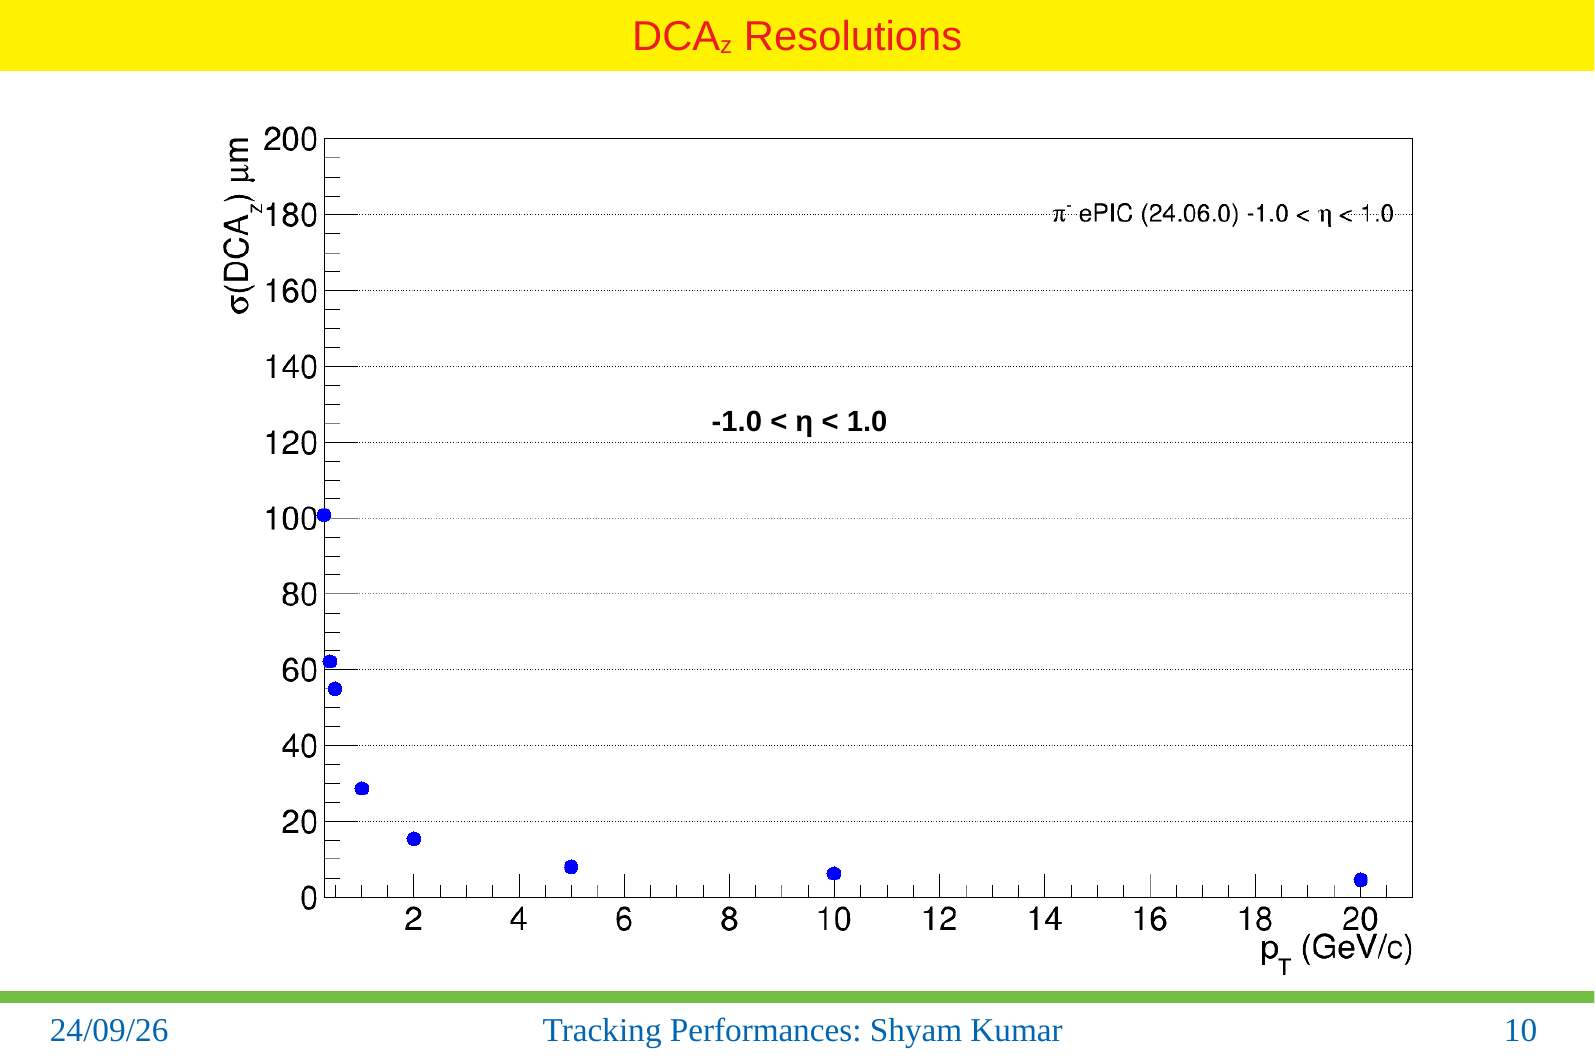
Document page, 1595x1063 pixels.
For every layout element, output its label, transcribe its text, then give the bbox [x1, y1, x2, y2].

title DCAz Resolutions [0, 0, 1595, 71]
picture [196, 94, 1476, 986]
text_box -1.0 < η < 1.0 [696, 397, 910, 497]
